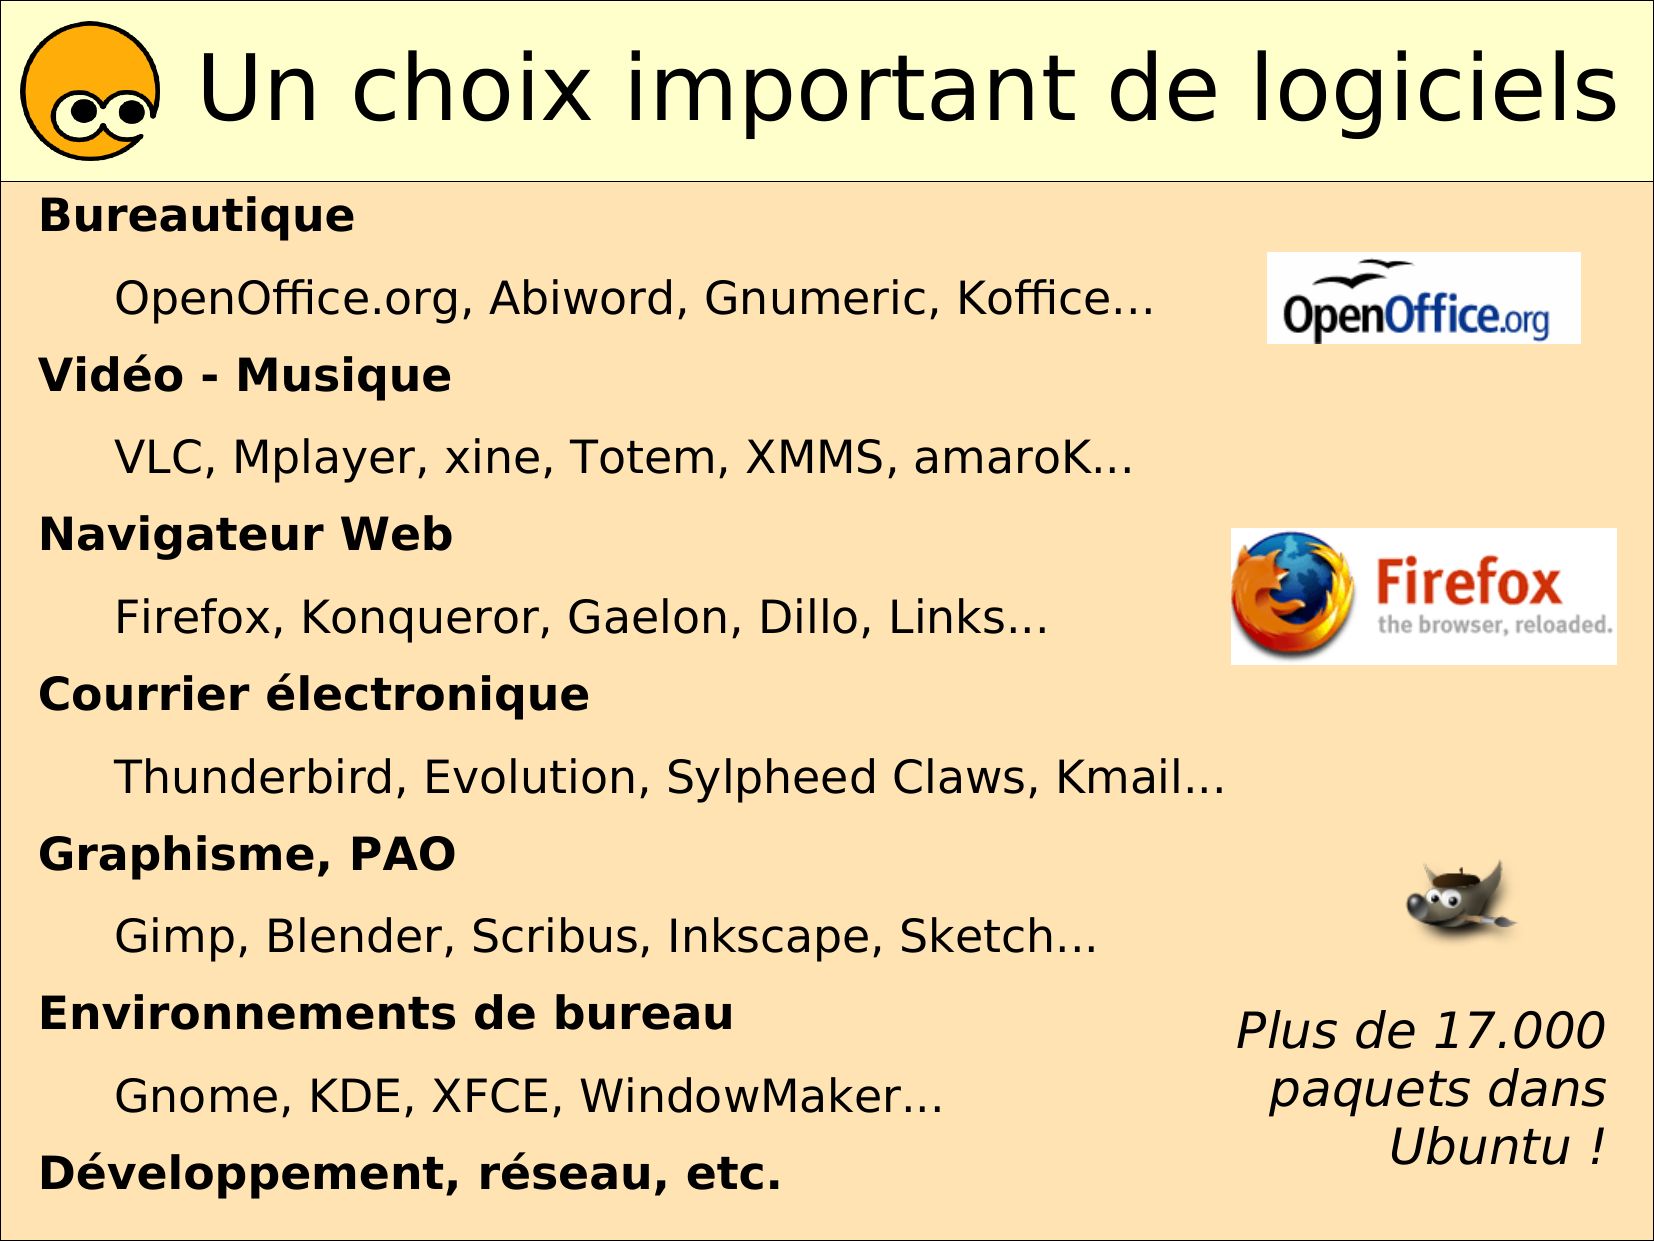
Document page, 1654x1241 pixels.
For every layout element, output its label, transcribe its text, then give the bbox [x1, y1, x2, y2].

picture [20, 21, 160, 161]
picture [1400, 855, 1526, 949]
title Un choix important de logiciels [165, 21, 1654, 157]
picture [1231, 528, 1617, 665]
picture [1267, 252, 1581, 344]
list Bureautique OpenOffice.org, Abiword, Gnumeric, Koffice... Vidéo - Musique VLC, Mplayer, xine, Totem, XMMS, amaroK... Navigateur Web Firefox, Konqueror, Gaelon, Dillo, Links... Courrier électronique Thunderbird, Evolution, Sylpheed Claws, Kmail... Graphisme, PAO Gimp, Blender, Scribus, Inkscape, Sketch... Environnements de bureau Gnome, KDE, XFCE, WindowMaker... Développement, réseau, etc. [20, 188, 1634, 1211]
text_box Plus de 17.000 paquets dans Ubuntu ! [1107, 994, 1623, 1184]
